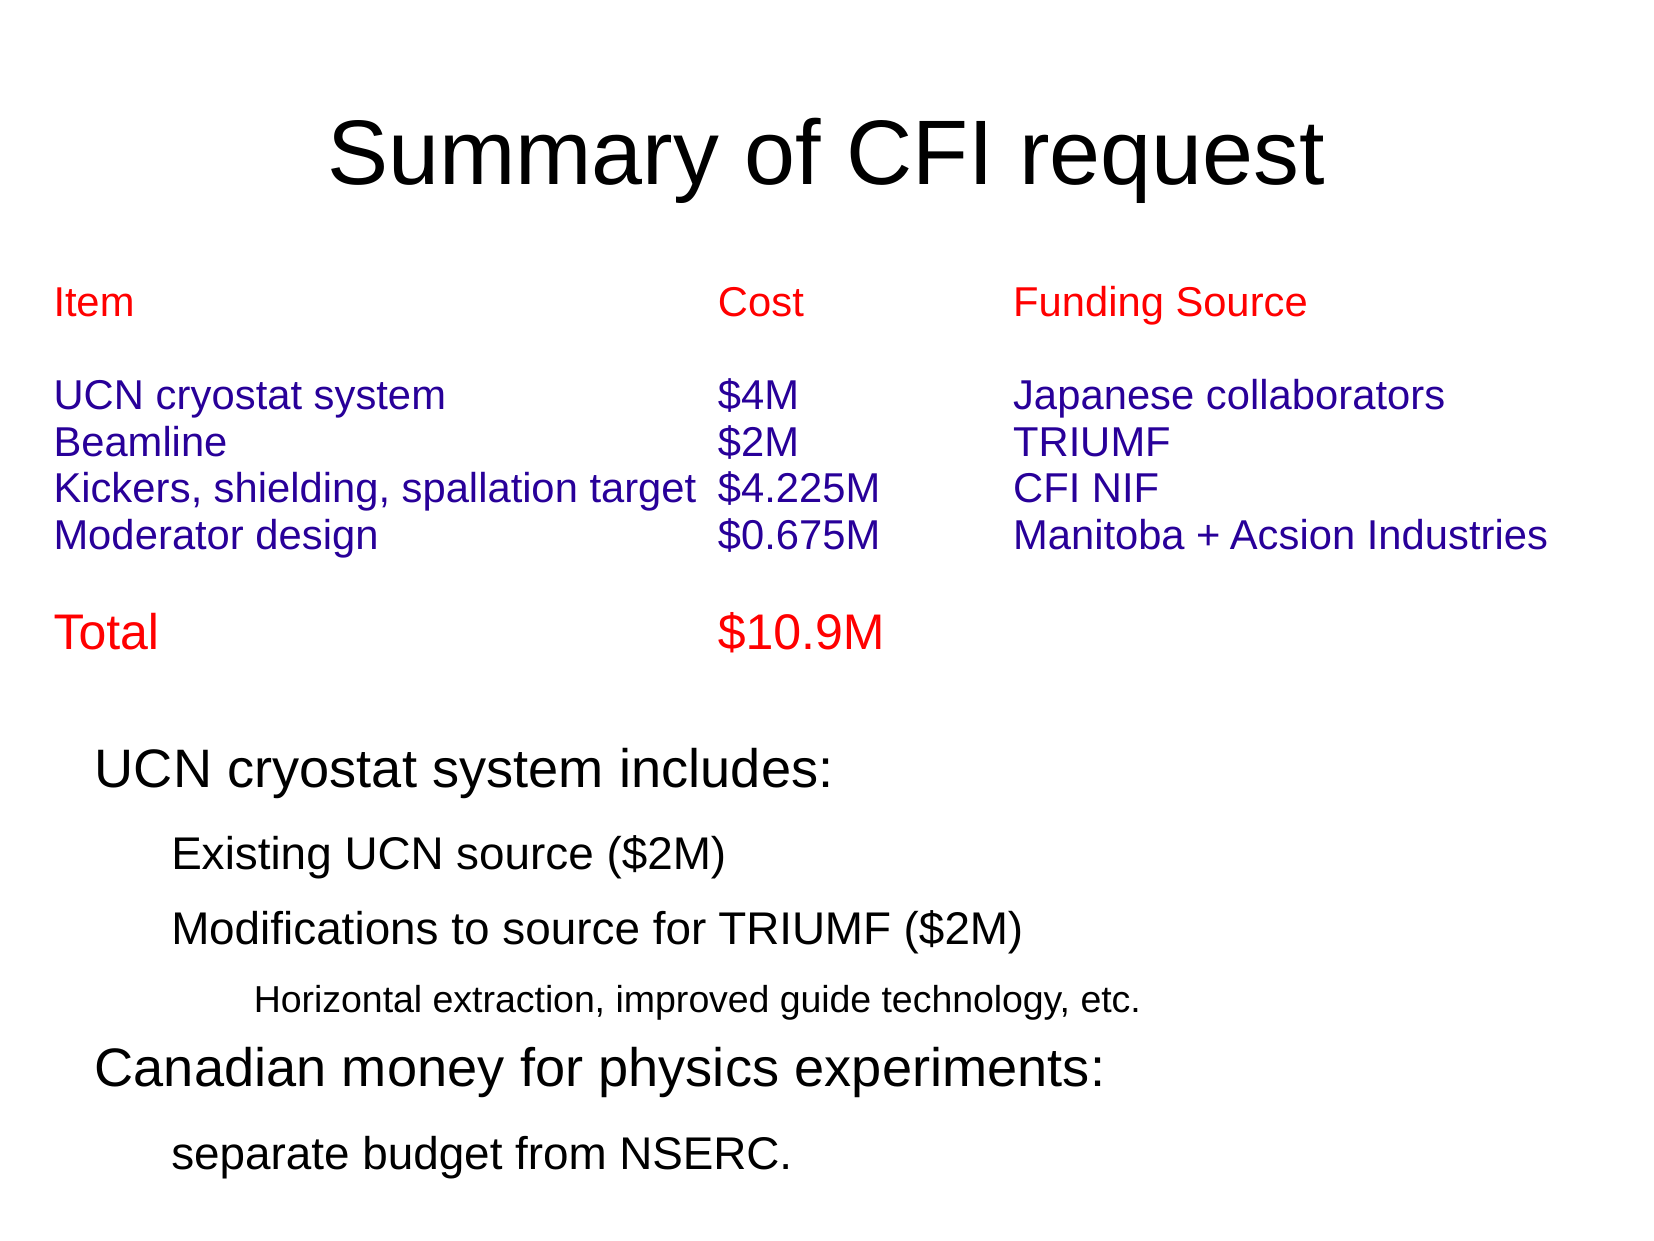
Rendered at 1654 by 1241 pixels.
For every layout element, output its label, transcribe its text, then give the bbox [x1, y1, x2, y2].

title Summary of CFI request [82, 56, 1571, 250]
text_box Item Cost Funding Source UCN cryostat system $4M Japanese collaborators Beamline $2M TRIUMF Kickers, shielding, spallation target $4.225M CFI NIF Moderator design $0.675M Manitoba + Acsion Industries Total $10.9M [38, 271, 1565, 713]
list UCN cryostat system includes: Existing UCN source ($2M) Modifications to source for TRIUMF ($2M) Horizontal extraction, improved guide technology, etc. Canadian money for physics experiments: separate budget from NSERC. [76, 738, 1565, 1215]
